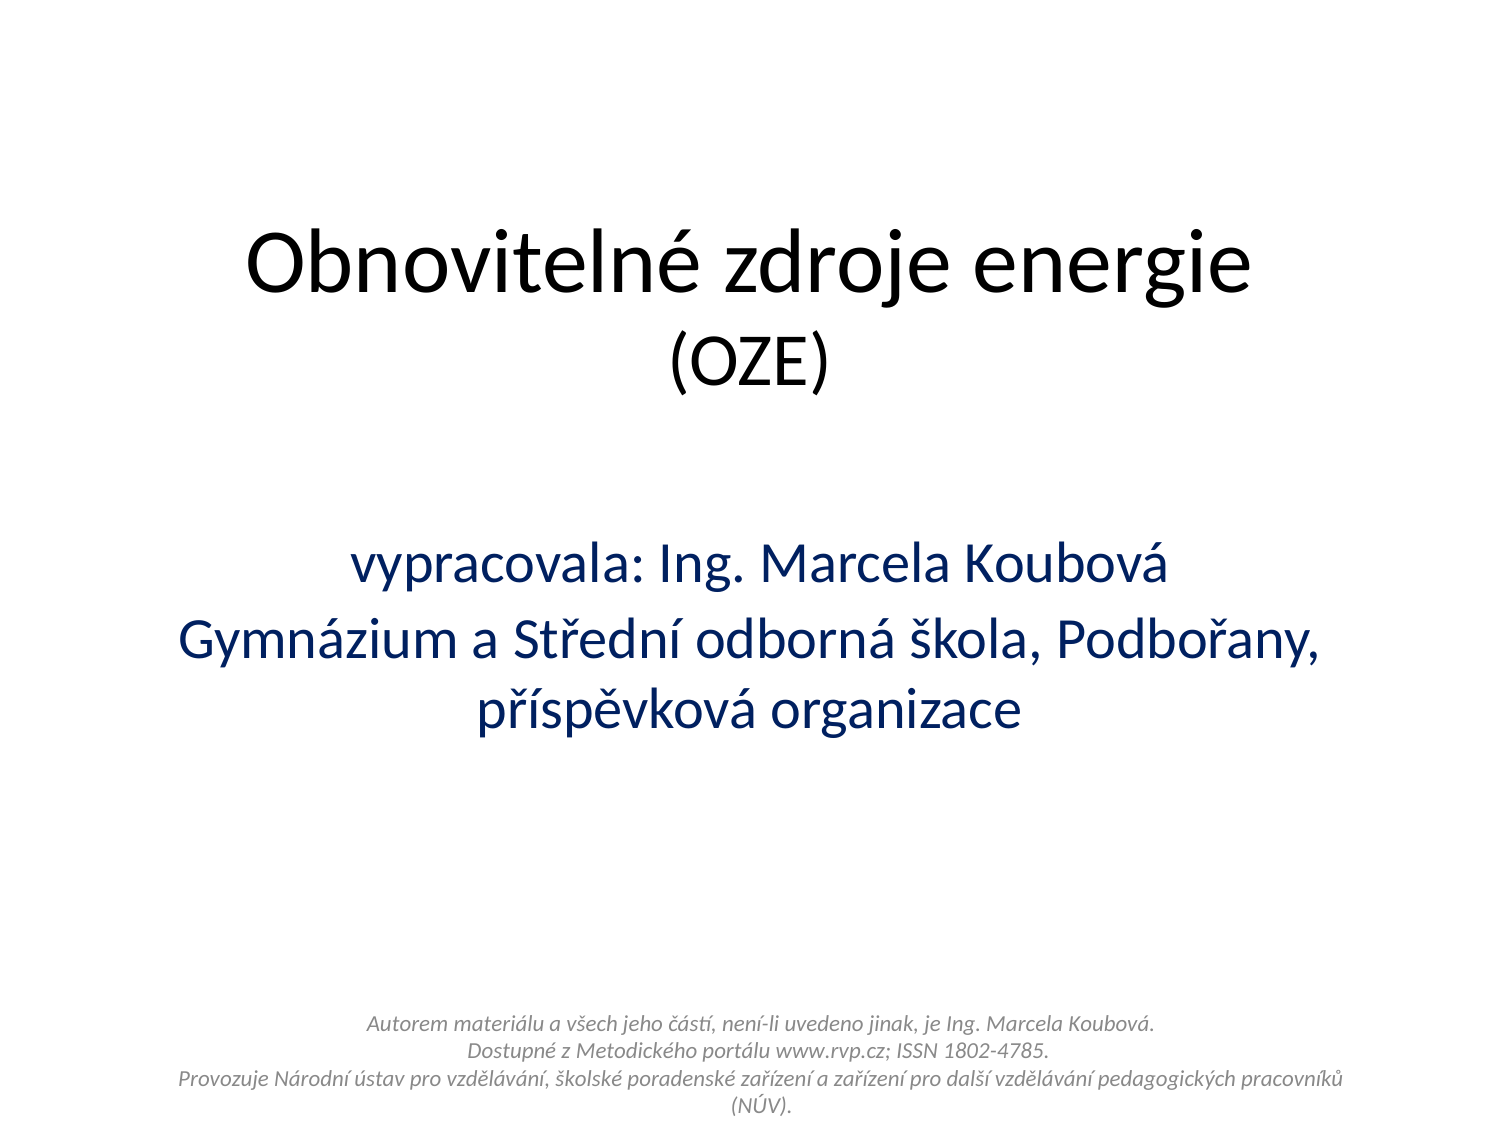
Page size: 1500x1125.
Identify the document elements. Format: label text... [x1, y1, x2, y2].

title Obnovitelné zdroje energie (OZE) vypracovala: Ing. Marcela Koubová Gymnázium a Střední odborná škola, Podbořany, příspěvková organizace [112, 193, 1388, 749]
text_box Autorem materiálu a všech jeho částí, není-li uvedeno jinak, je Ing. Marcela Koubová. Dostupné z Metodického portálu www.rvp.cz; ISSN 1802-4785. Provozuje Národní ústav pro vzdělávání, školské poradenské zařízení a zařízení pro další vzdělávání pedagogických pracovníků (NÚV). [147, 1046, 1377, 1107]
